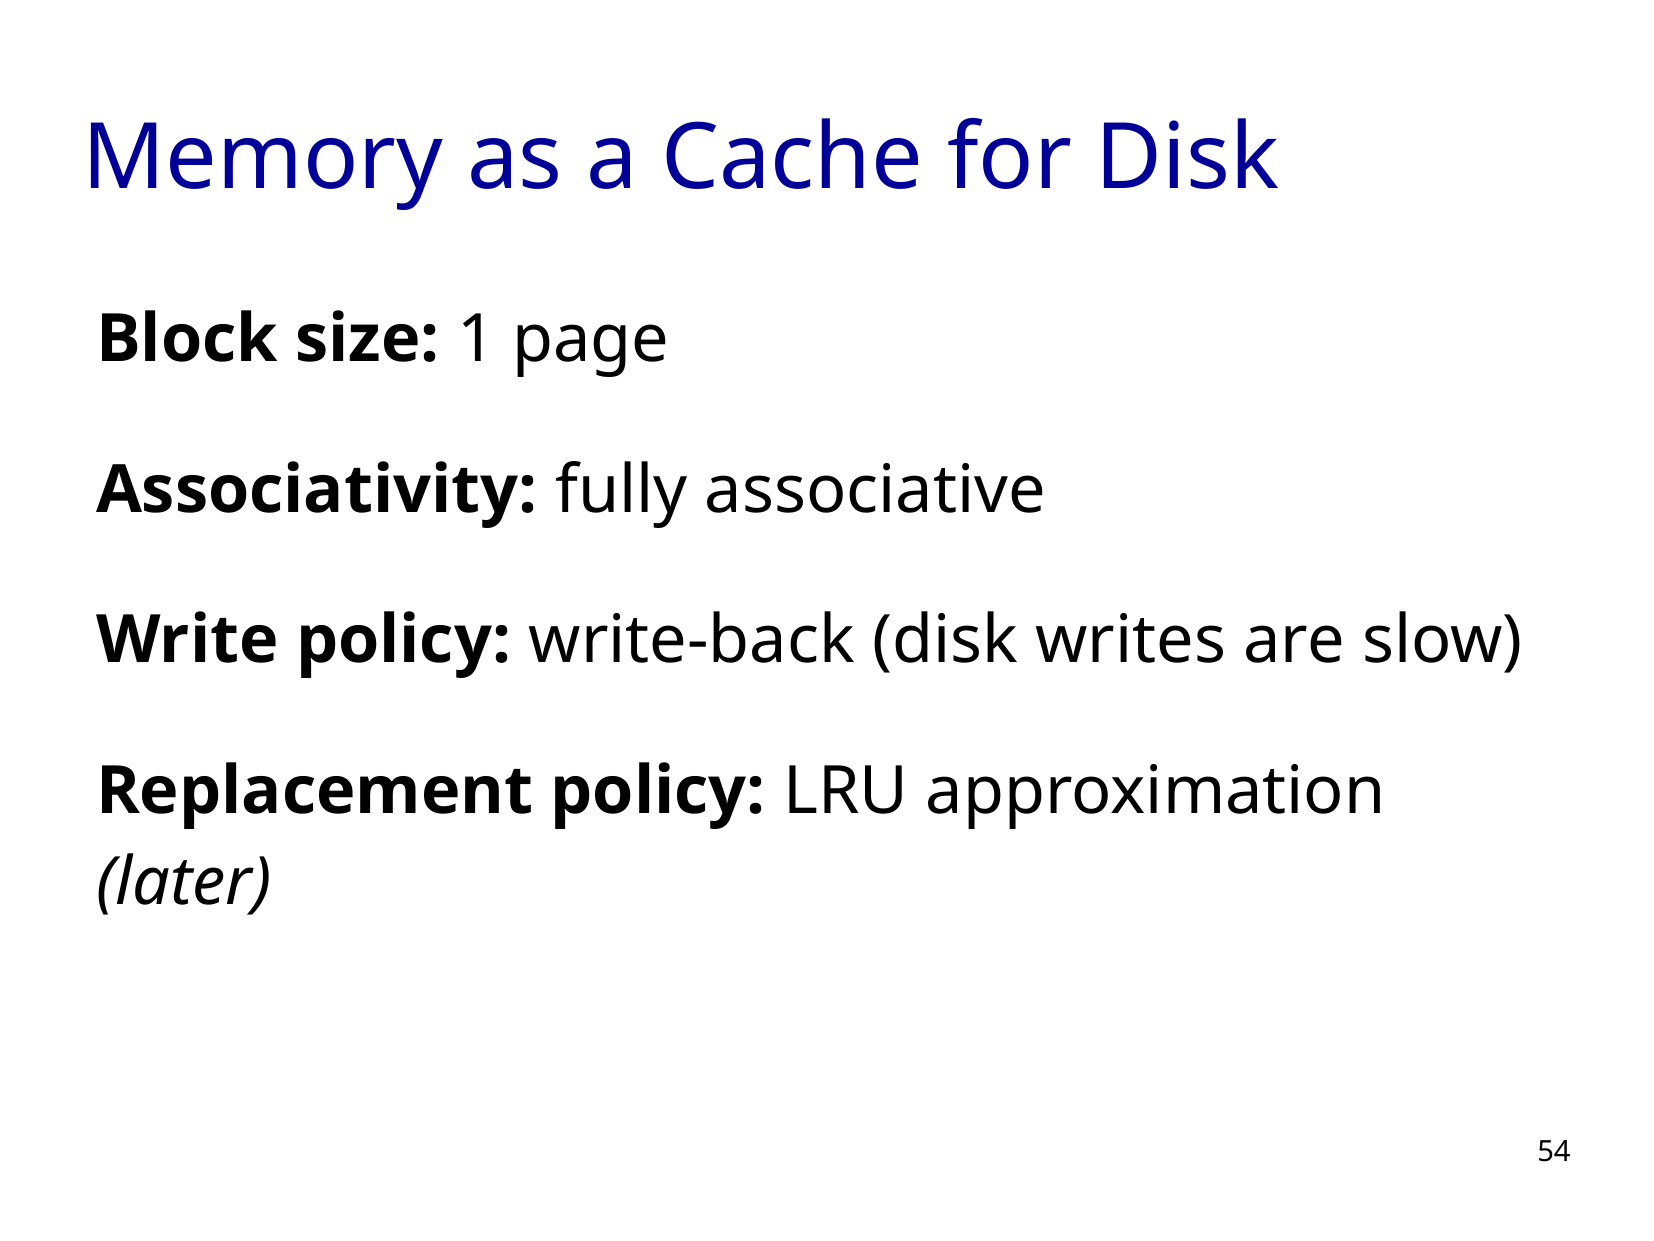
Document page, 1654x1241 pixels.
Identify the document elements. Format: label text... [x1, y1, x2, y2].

title Memory as a Cache for Disk [82, 49, 1571, 257]
list Block size: 1 page Associativity: fully associative Write policy: write-back (disk writes are slow) Replacement policy: LRU approximation (later) [60, 290, 1571, 1096]
